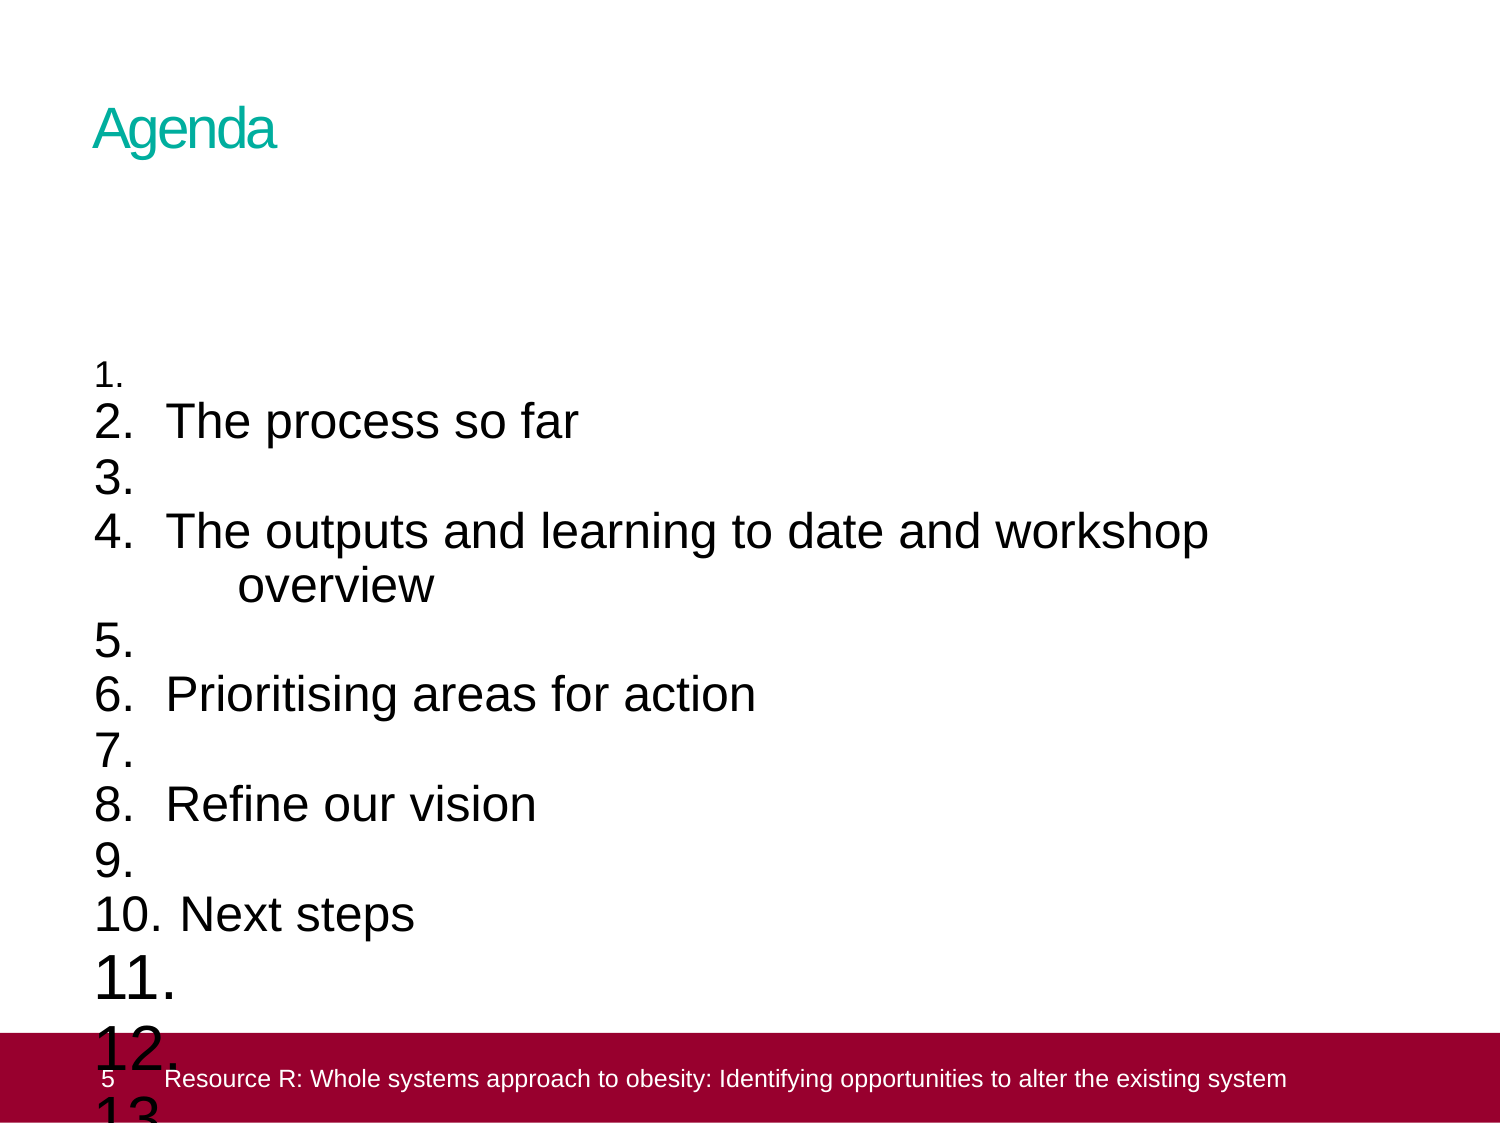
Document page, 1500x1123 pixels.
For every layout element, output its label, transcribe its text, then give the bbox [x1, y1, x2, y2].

title Agenda [92, 89, 1410, 196]
text_box [0, 1032, 155, 1123]
text_box Resource R: Whole systems approach to obesity: Identifying opportunities to alter the existing system [135, 1042, 1456, 1113]
text_box The process so far The outputs and learning to date and workshop overview Prioritising areas for action Refine our vision Next steps [93, 350, 1404, 969]
text_box [148, 1032, 1500, 1123]
